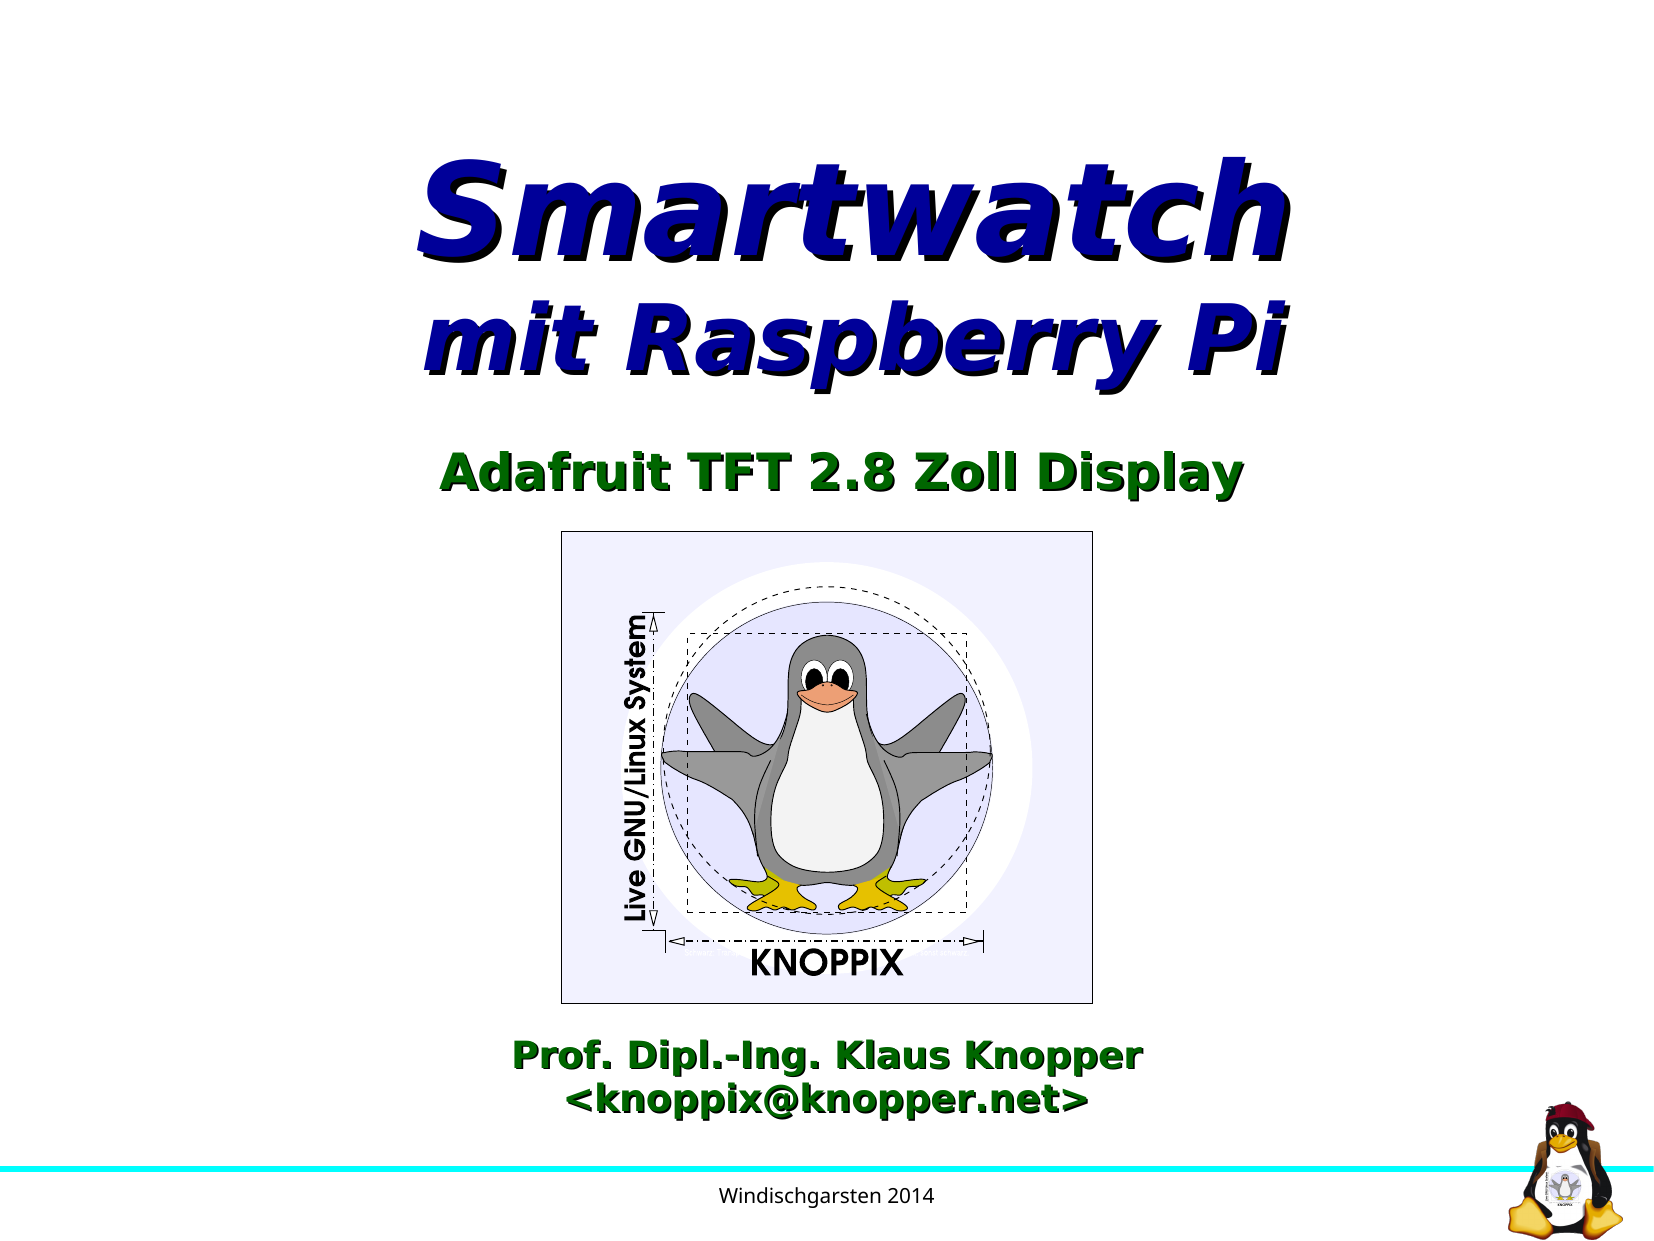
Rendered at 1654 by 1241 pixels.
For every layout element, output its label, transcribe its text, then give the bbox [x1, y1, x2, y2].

text_box [561, 531, 1093, 1004]
picture [1505, 1100, 1625, 1241]
text_box Adafruit TFT 2.8 Zoll Display [206, 442, 1477, 502]
picture [620, 561, 1034, 977]
text_box Prof. Dipl.-Ing. Klaus Knopper <knoppix@knopper.net> [265, 1033, 1388, 1121]
title Smartwatch mit Raspberry Pi [147, 113, 1561, 415]
